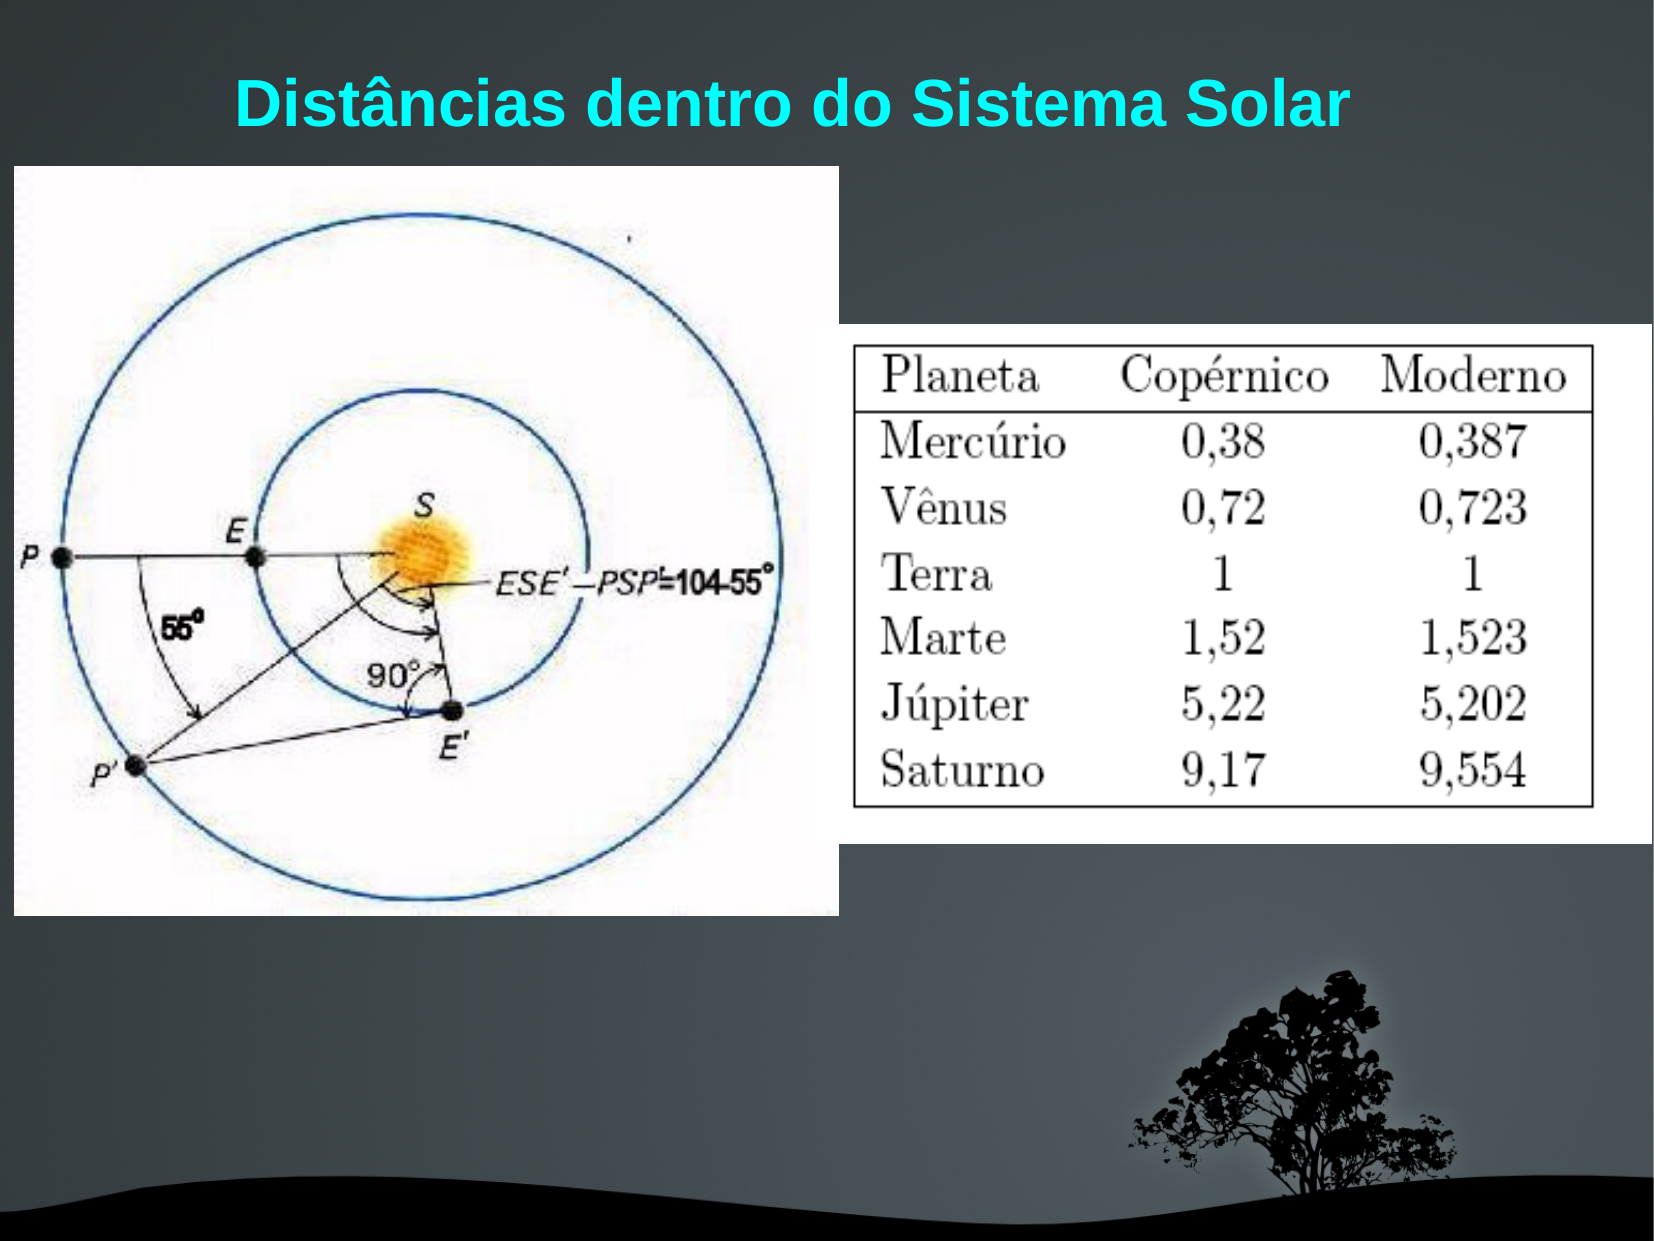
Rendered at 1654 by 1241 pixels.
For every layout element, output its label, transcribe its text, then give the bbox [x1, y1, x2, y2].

text_box Distâncias dentro do Sistema Solar [219, 59, 1447, 200]
picture [0, 0, 1654, 1241]
